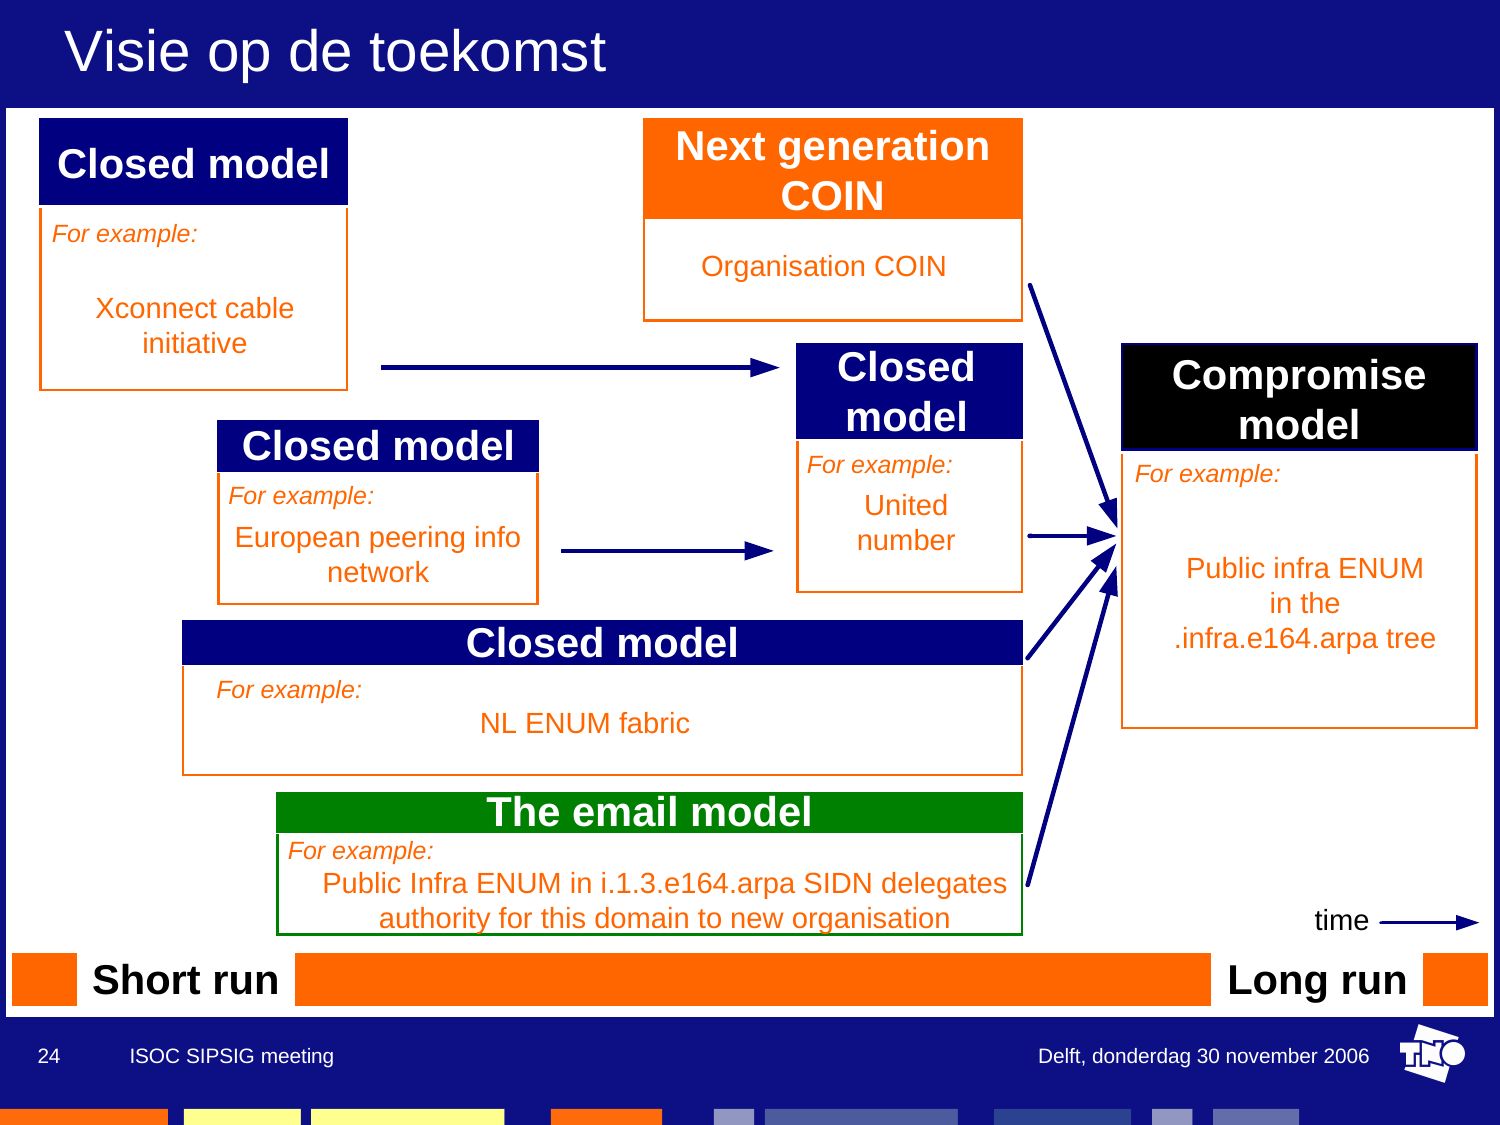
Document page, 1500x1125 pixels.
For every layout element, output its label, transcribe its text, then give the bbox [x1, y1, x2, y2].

picture [1400, 1024, 1465, 1083]
title Visie op de toekomst [64, 19, 1305, 102]
picture [0, 105, 1500, 1020]
